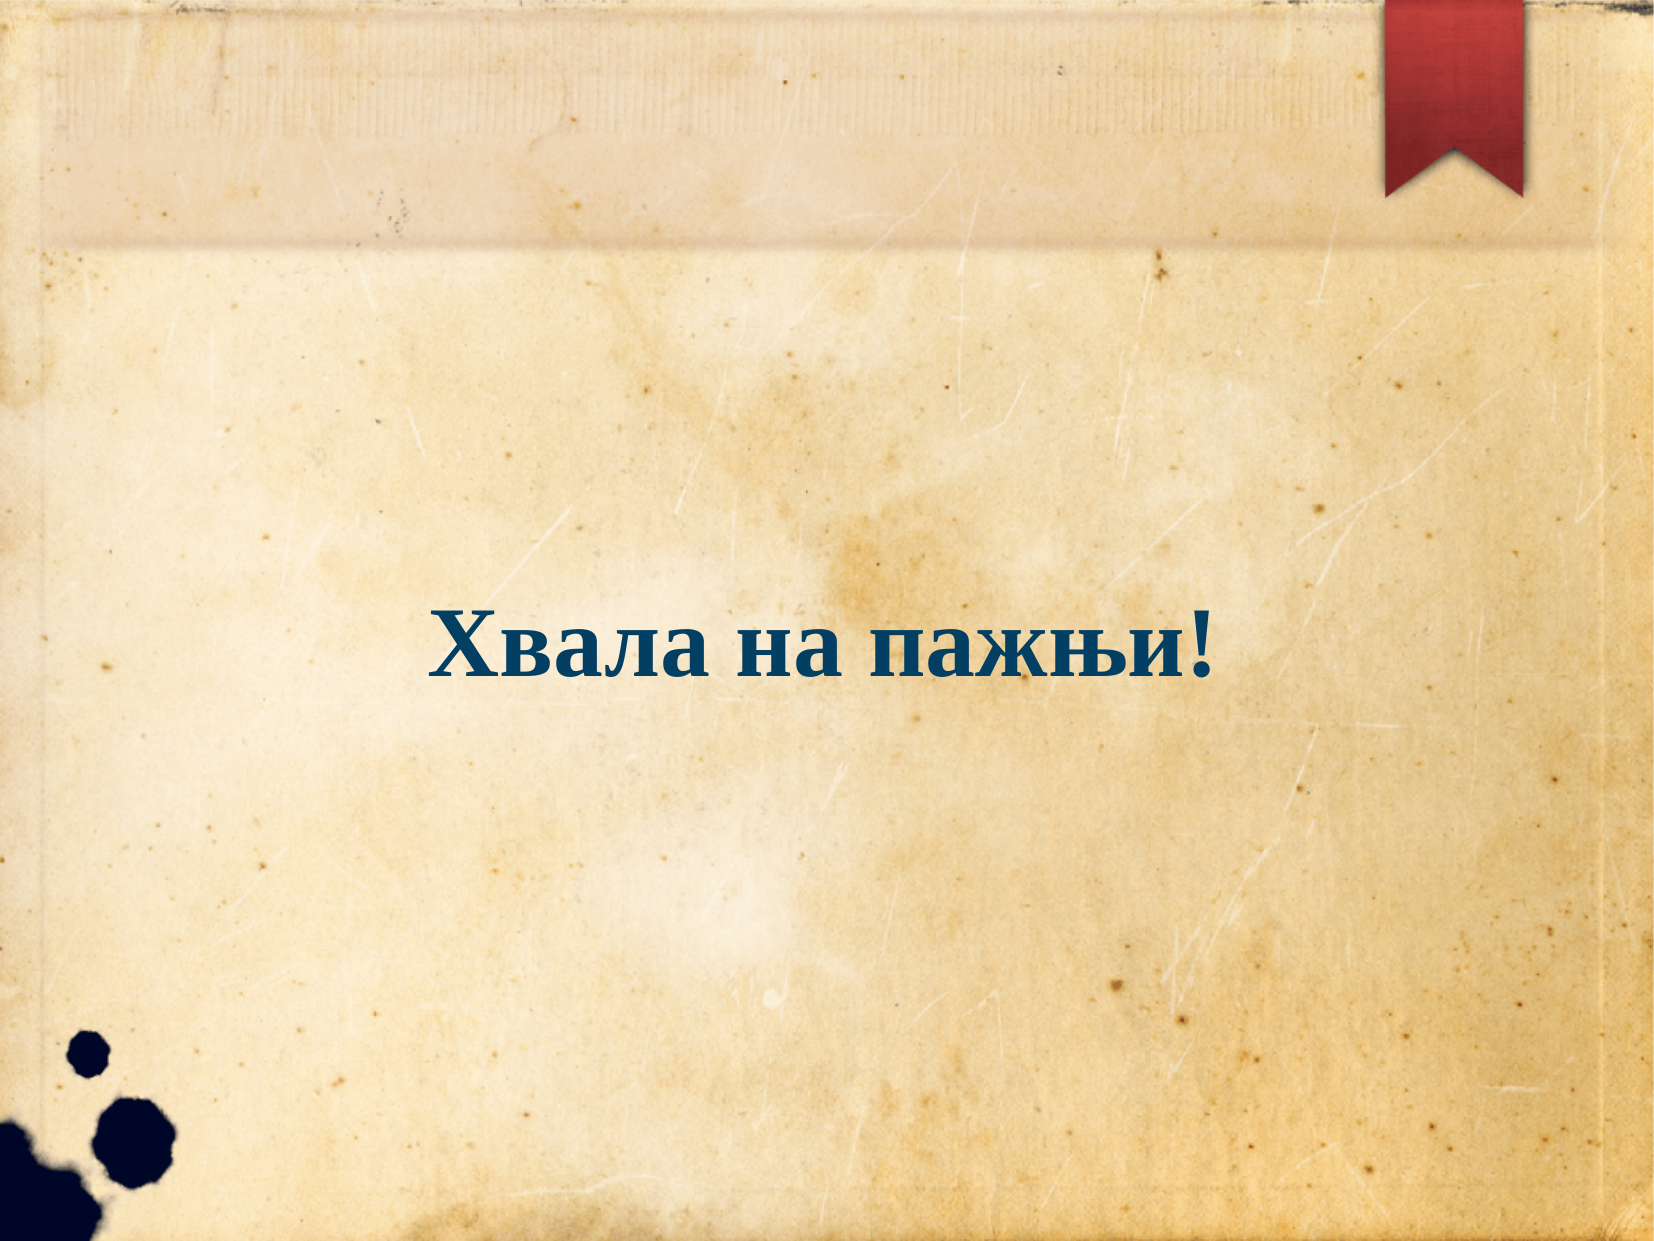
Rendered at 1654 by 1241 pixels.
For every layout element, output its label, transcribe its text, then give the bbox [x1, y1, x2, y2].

text_box Хвала на пажњи! [275, 580, 1371, 706]
picture [0, 0, 1654, 1241]
